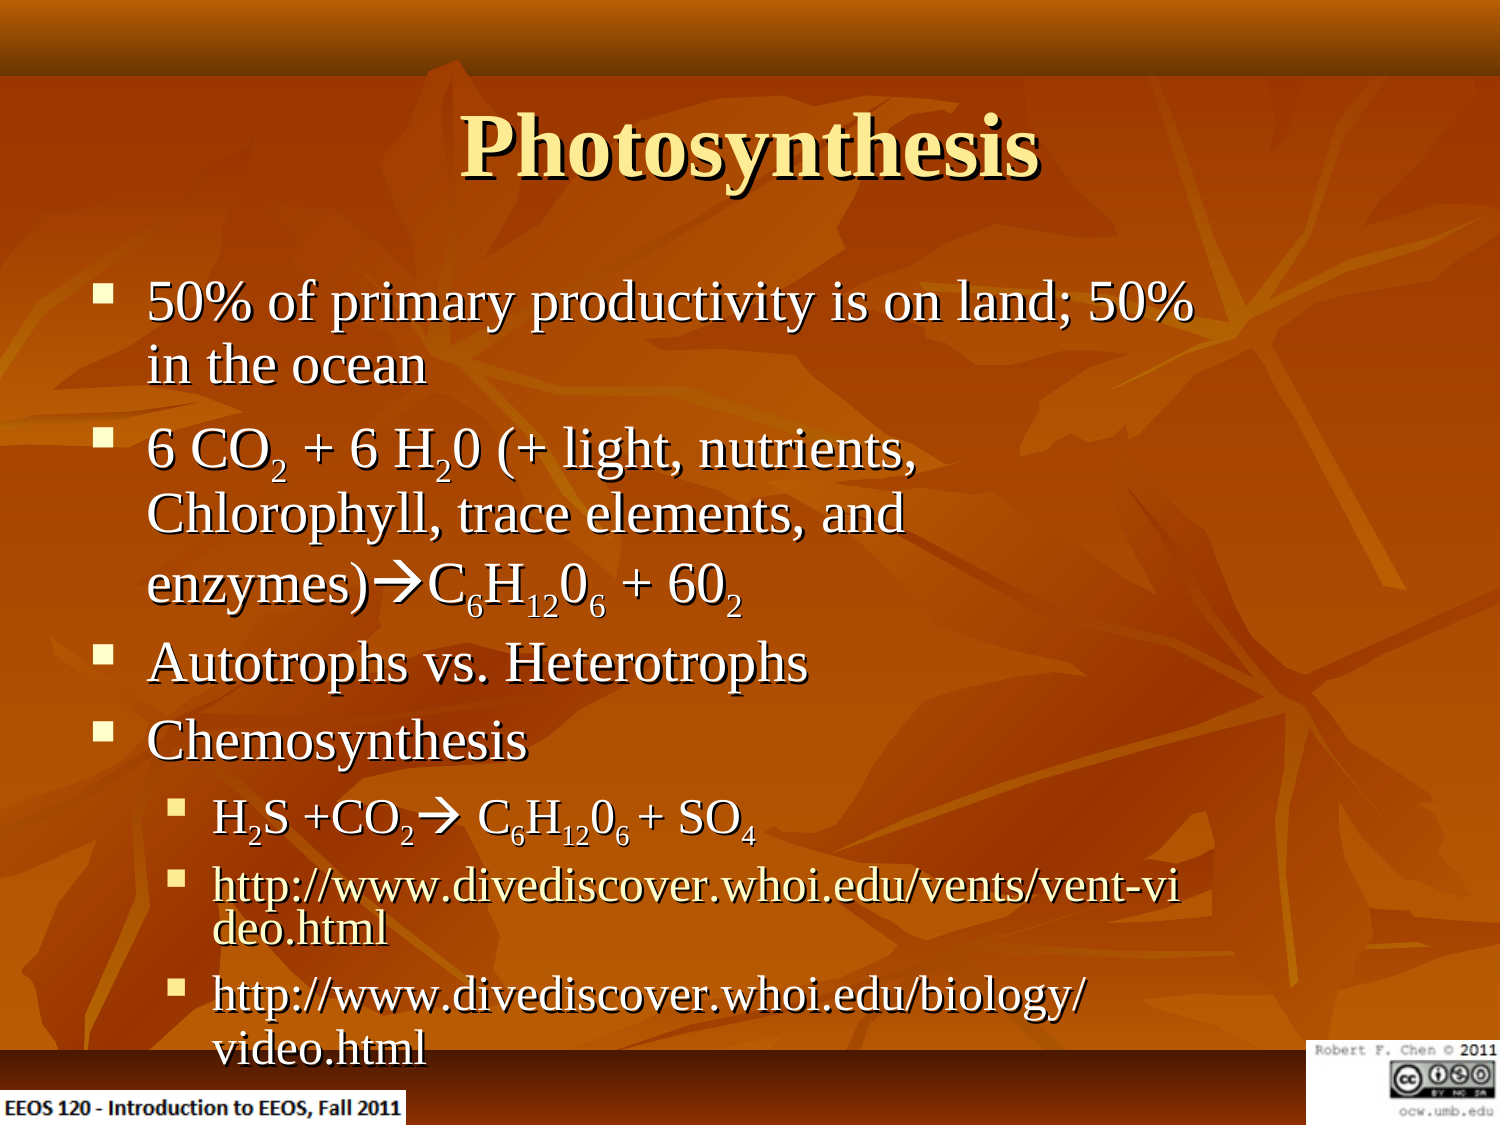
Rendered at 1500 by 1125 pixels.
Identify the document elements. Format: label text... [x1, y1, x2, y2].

list 50% of primary productivity is on land; 50% in the ocean 6 CO2 + 6 H20 (+ light, nutrients, Chlorophyll, trace elements, and enzymes)C6H1206 + 602 Autotrophs vs. Heterotrophs Chemosynthesis H2S +CO2 C6H1206 + SO4 http://www.divediscover.whoi.edu/vents/vent-video.html http://www.divediscover.whoi.edu/biology/video.html [75, 262, 1213, 1088]
picture [0, 1090, 406, 1125]
title Photosynthesis [75, 45, 1426, 234]
picture [1306, 1040, 1500, 1125]
